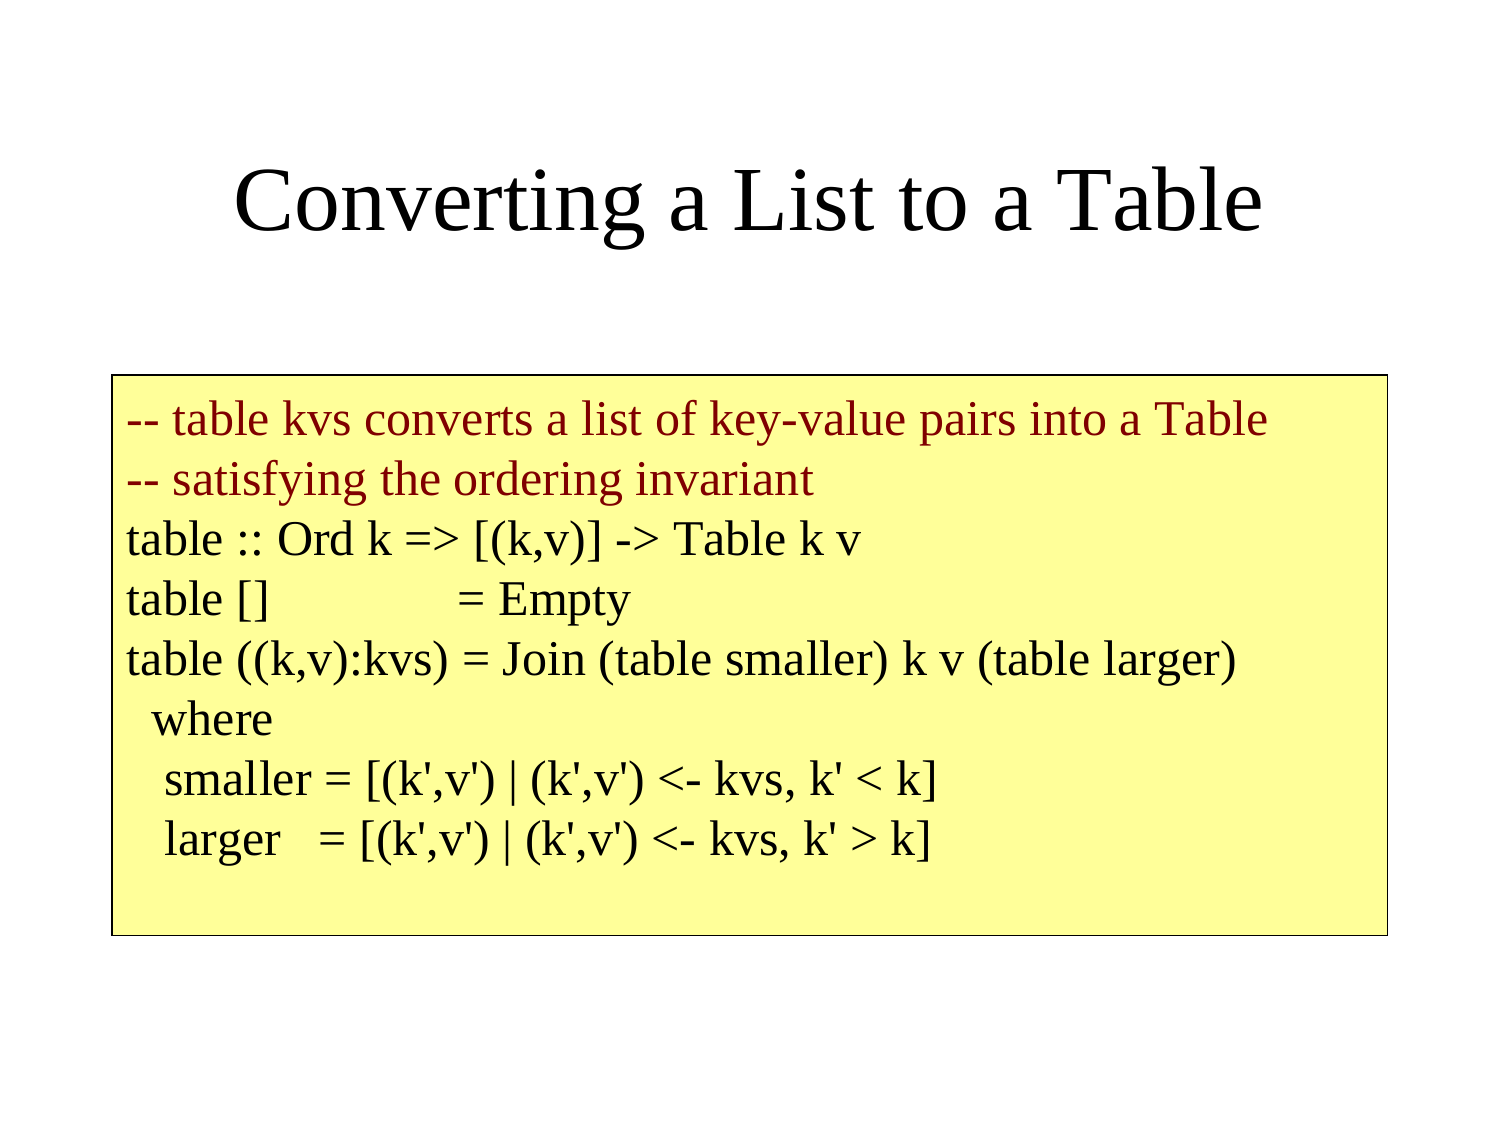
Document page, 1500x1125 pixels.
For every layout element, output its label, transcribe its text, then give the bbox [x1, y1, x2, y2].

title Converting a List to a Table [112, 99, 1388, 288]
text_box -- table kvs converts a list of key-value pairs into a Table -- satisfying the ordering invariant table :: Ord k => [(k,v)] -> Table k v table [] = Empty table ((k,v):kvs) = Join (table smaller) k v (table larger) where smaller = [(k',v') | (k',v') <- kvs, k' < k] larger = [(k',v') | (k',v') <- kvs, k' > k] [112, 374, 1388, 936]
